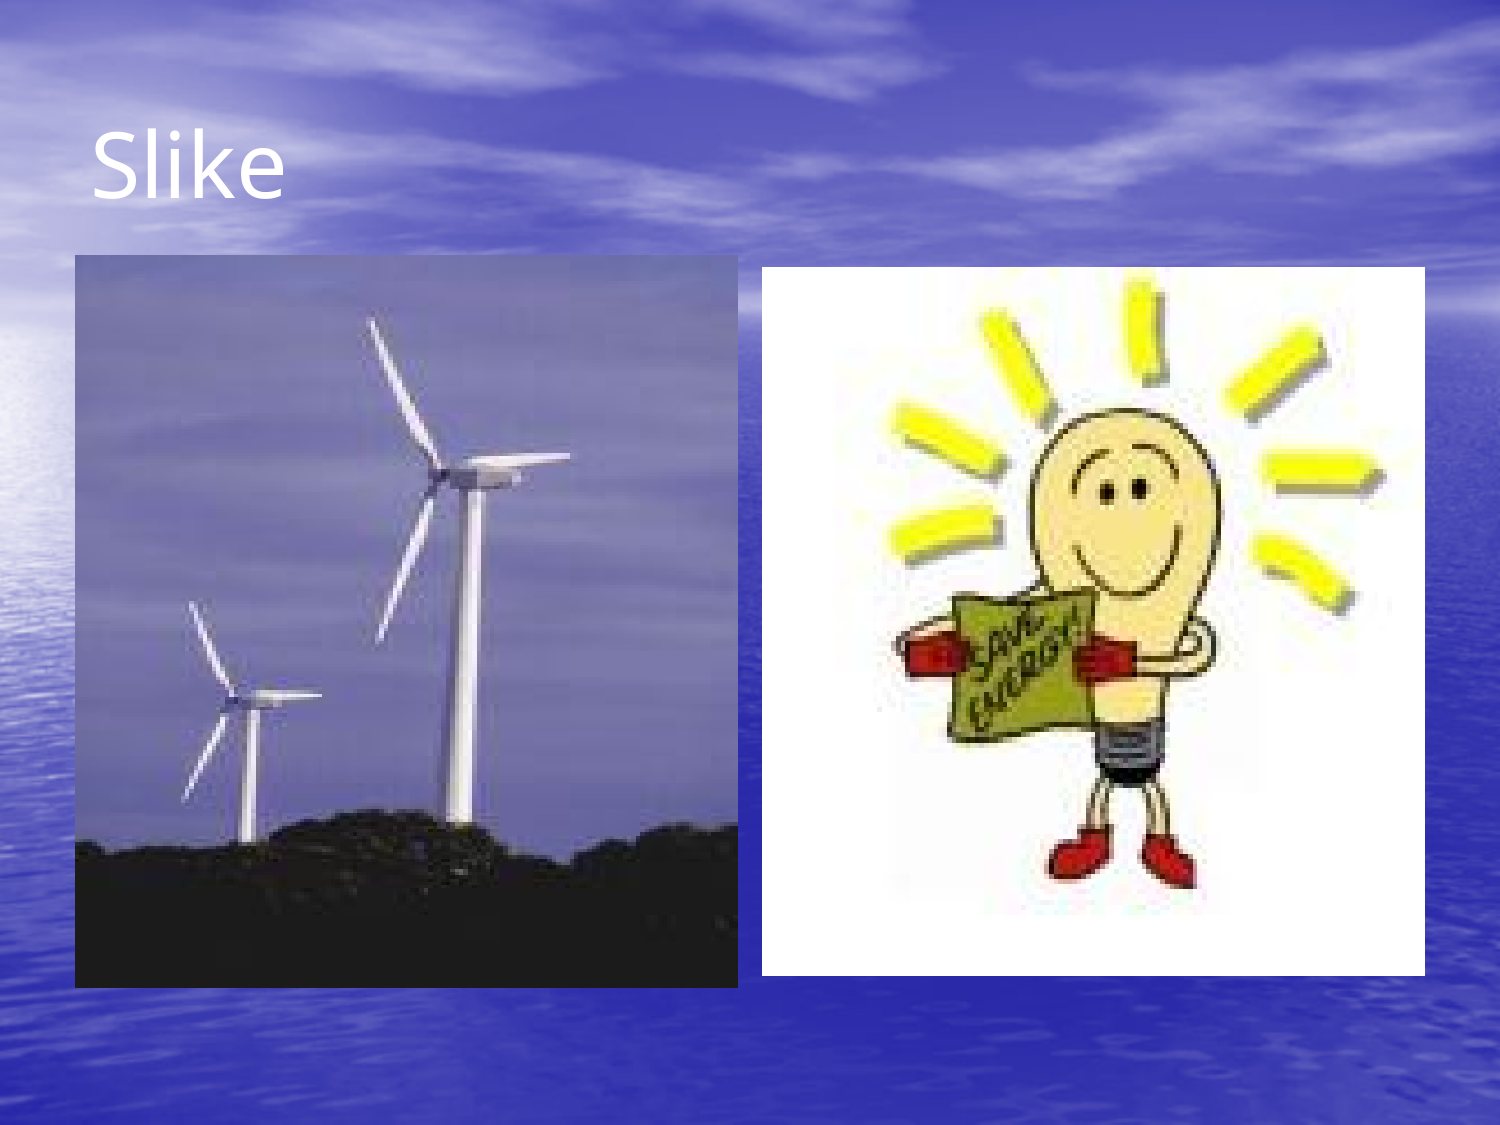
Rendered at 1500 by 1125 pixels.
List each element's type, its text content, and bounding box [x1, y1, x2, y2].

title Slike [75, 47, 1425, 275]
picture [0, 0, 1500, 1125]
